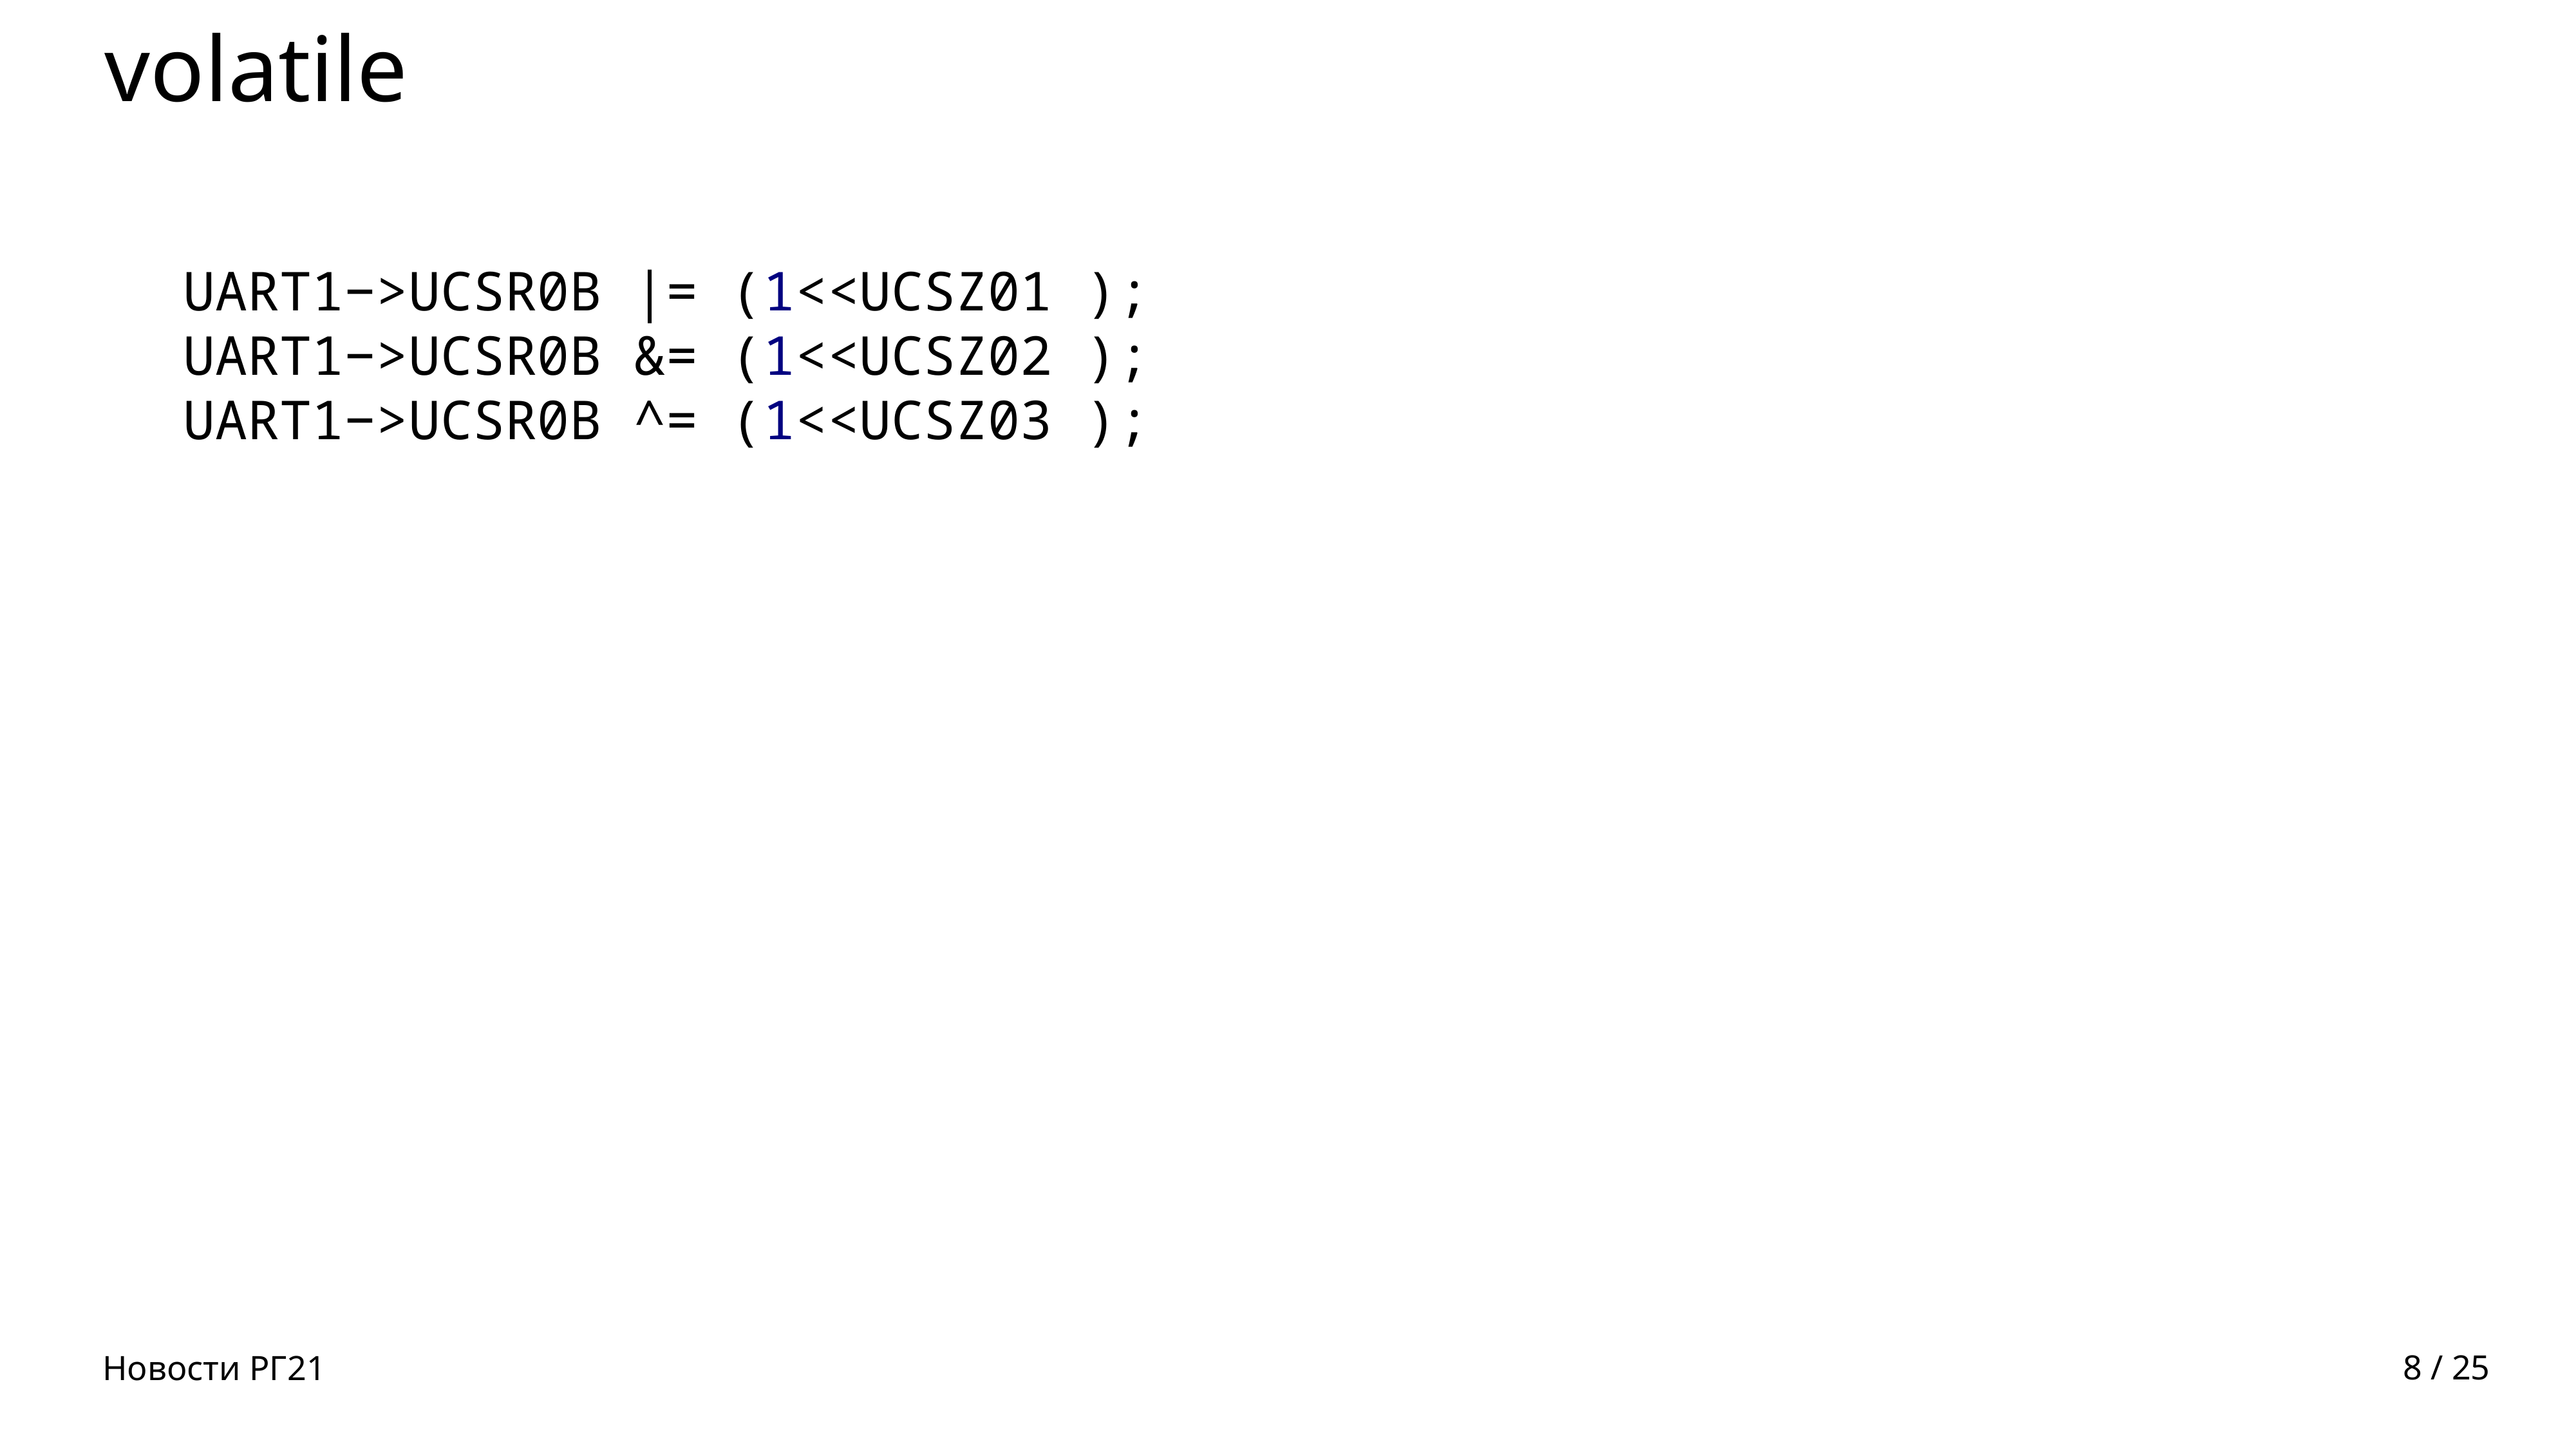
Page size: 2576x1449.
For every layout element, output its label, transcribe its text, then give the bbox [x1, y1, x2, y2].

list Новости РГ21 [93, 1338, 1190, 1393]
list <number> / 25 [1403, 1338, 2500, 1393]
title volatile [95, 19, 2576, 155]
text_box UART1−>UCSR0B |= (1<<UCSZ01 ); UART1−>UCSR0B &= (1<<UCSZ02 ); UART1−>UCSR0B ^= (1<<UCSZ03 ); [174, 188, 2410, 1259]
